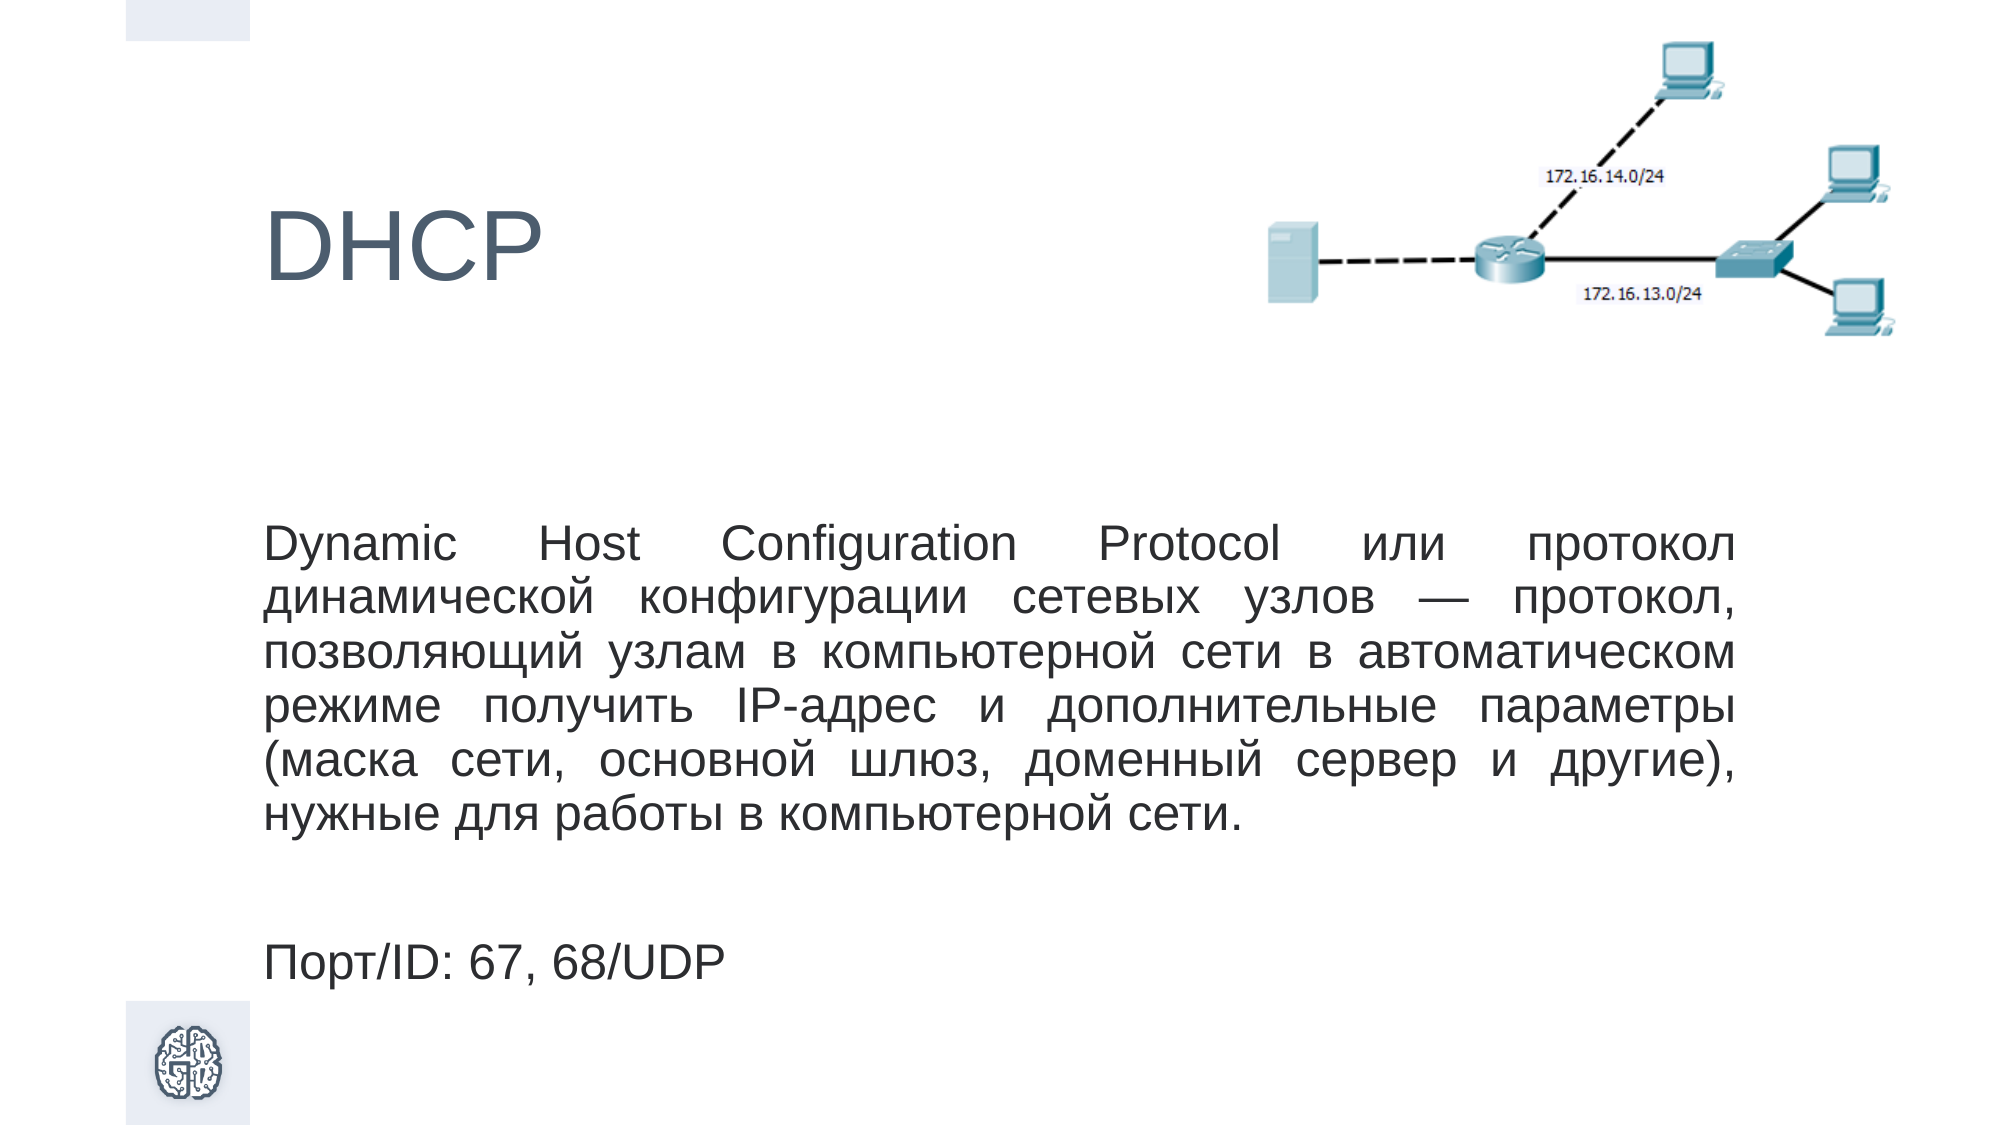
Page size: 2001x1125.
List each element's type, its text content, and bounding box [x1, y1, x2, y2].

picture [1234, 26, 1966, 402]
picture [144, 1016, 232, 1110]
list Dynamic Host Configuration Protocol или протокол динамической конфигурации сетевых узлов — протокол, позволяющий узлам в компьютерной сети в автоматическом режиме получить IP-адрес и дополнительные параметры (маска сети, основной шлюз, доменный сервер и другие), нужные для работы в компьютерной сети. Порт/ID: 67, 68/UDP [248, 499, 1752, 1009]
title DHCP [248, 124, 1234, 372]
